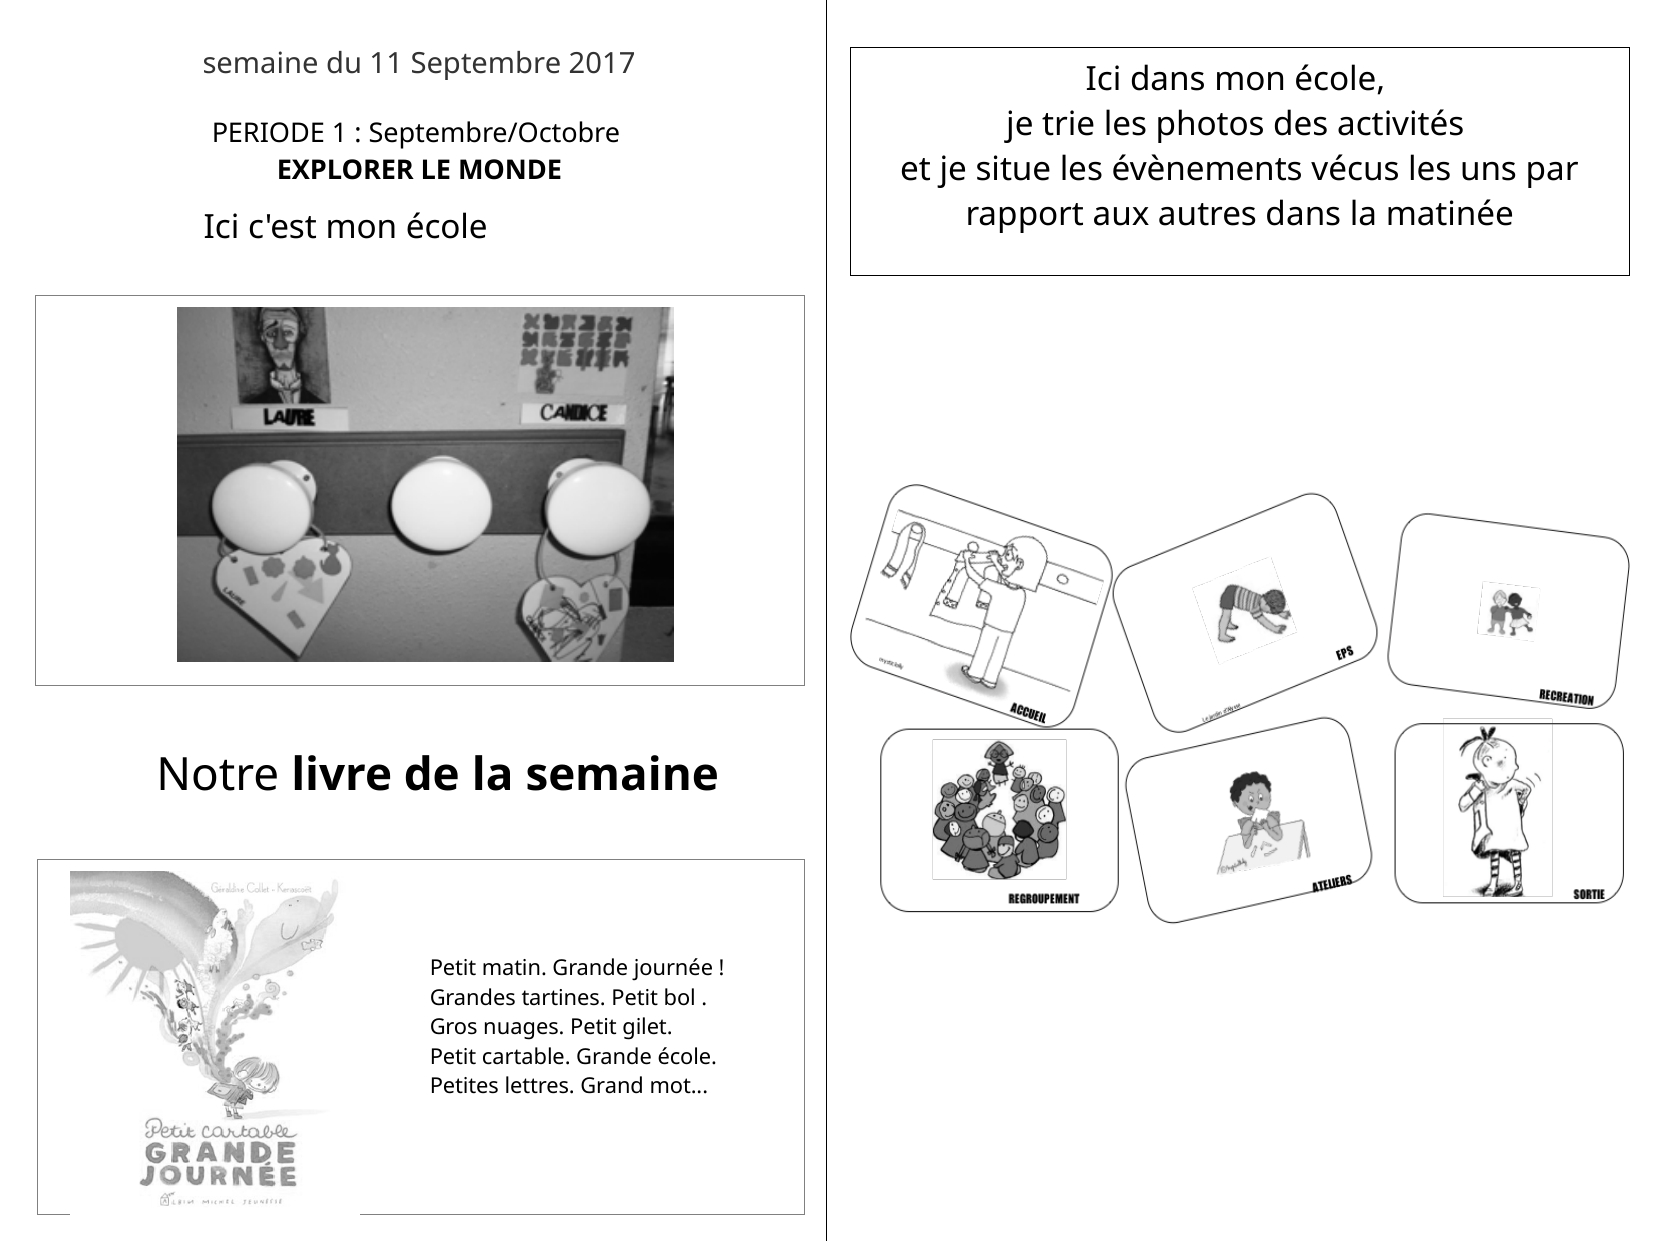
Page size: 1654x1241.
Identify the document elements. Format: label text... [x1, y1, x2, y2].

text_box Ici dans mon école, je trie les photos des activités et je situe les évènements vécus les uns par rapport aux autres dans la matinée [850, 47, 1630, 276]
picture [850, 484, 1630, 934]
picture [70, 871, 360, 1215]
text_box Notre livre de la semaine [35, 734, 805, 898]
picture [177, 307, 674, 662]
text_box Ici c'est mon école [188, 195, 662, 278]
text_box semaine du 11 Septembre 2017 [59, 35, 780, 118]
text_box PERIODE 1 : Septembre/Octobre EXPLORER LE MONDE [82, 106, 756, 189]
text_box Petit matin. Grande journée ! Grandes tartines. Petit bol . Gros nuages. Petit gilet. Petit cartable. Grande école. Petites lettres. Grand mot... [414, 944, 782, 1193]
